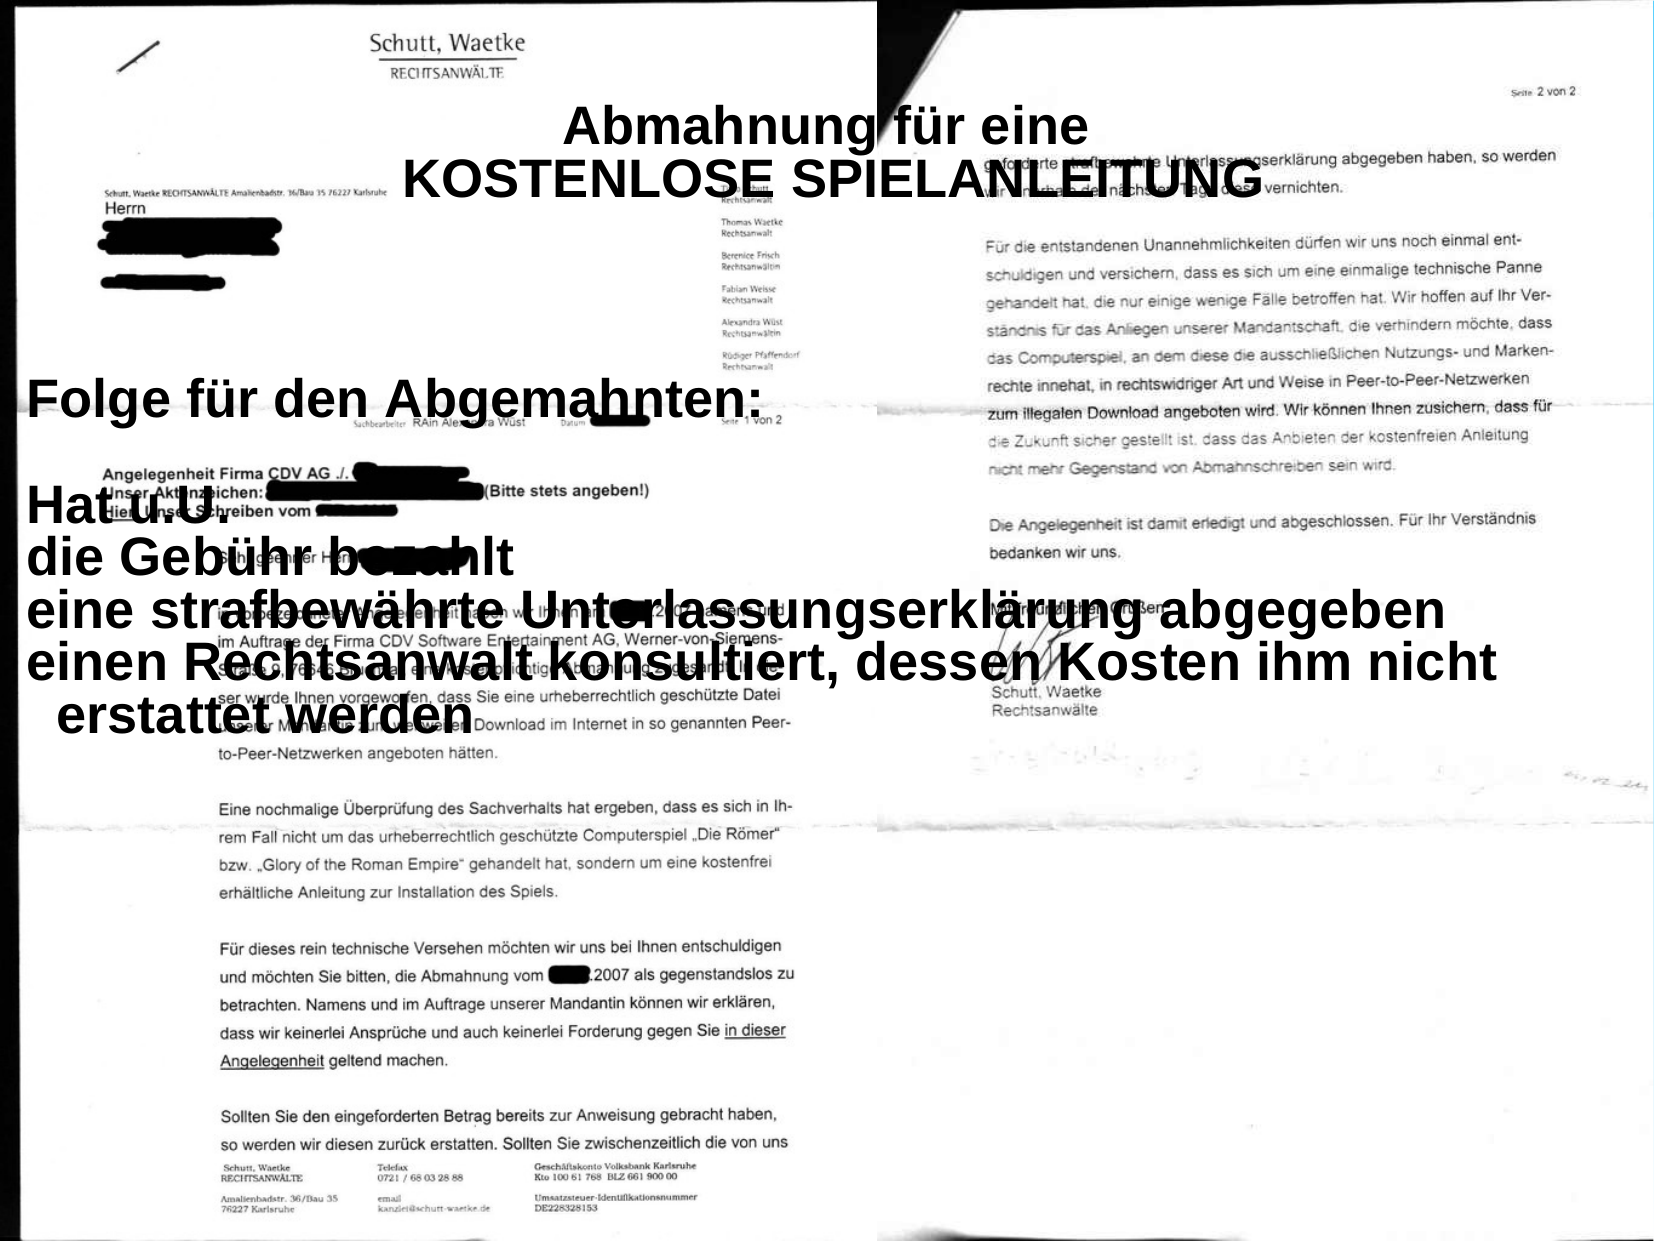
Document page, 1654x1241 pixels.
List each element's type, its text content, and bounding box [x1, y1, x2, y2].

picture [0, 0, 1654, 1241]
text_box Folge für den Abgemahnten: Hat u.U. die Gebühr bezahlt eine strafbewährte Unterlassungserklärung abgegeben einen Rechtsanwalt konsultiert, dessen Kosten ihm nicht erstattet werden [11, 368, 1654, 756]
text_box Abmahnung für eine KOSTENLOSE SPIELANLEITUNG [387, 95, 1281, 235]
